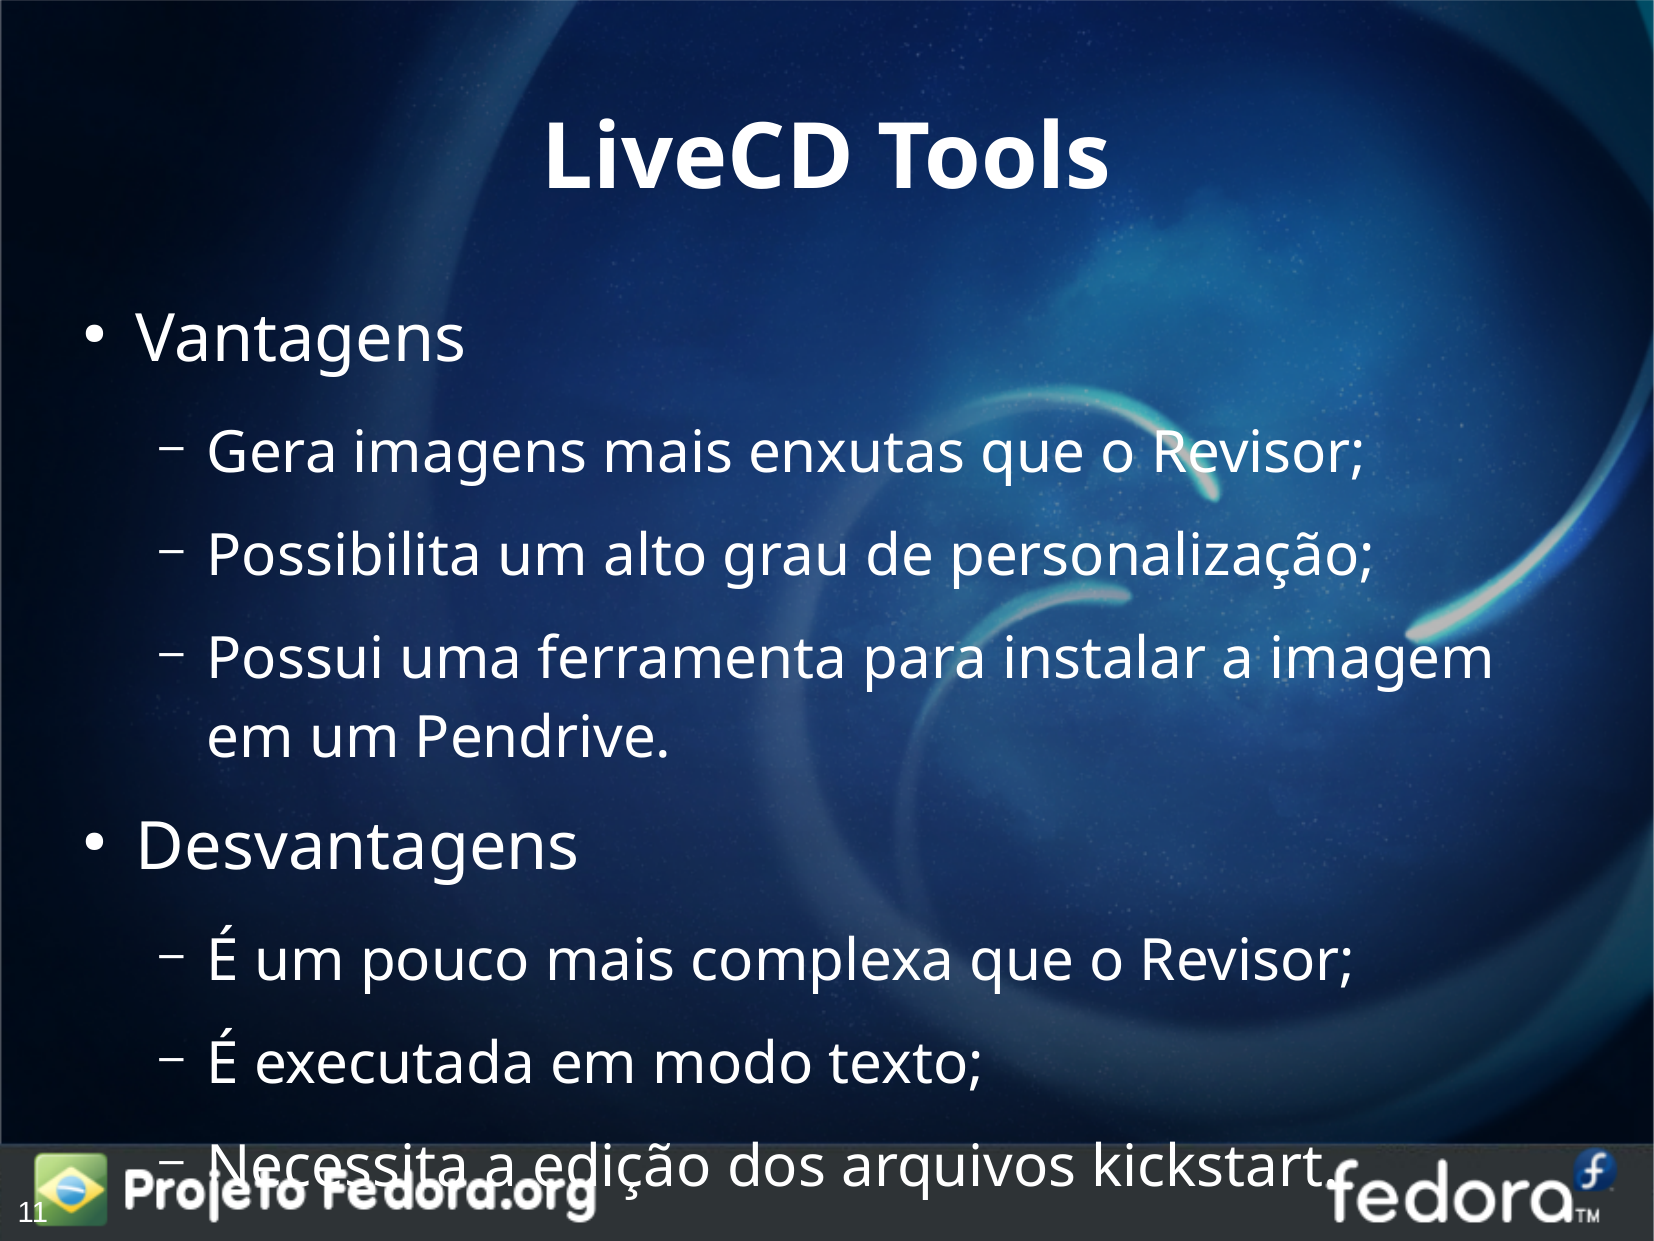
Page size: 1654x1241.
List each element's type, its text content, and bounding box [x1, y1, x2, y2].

title LiveCD Tools [82, 49, 1571, 257]
picture [0, 0, 1654, 1241]
list Vantagens Gera imagens mais enxutas que o Revisor; Possibilita um alto grau de personalização; Possui uma ferramenta para instalar a imagem em um Pendrive. Desvantagens É um pouco mais complexa que o Revisor; É executada em modo texto; Necessita a edição dos arquivos kickstart. [64, 290, 1554, 1123]
